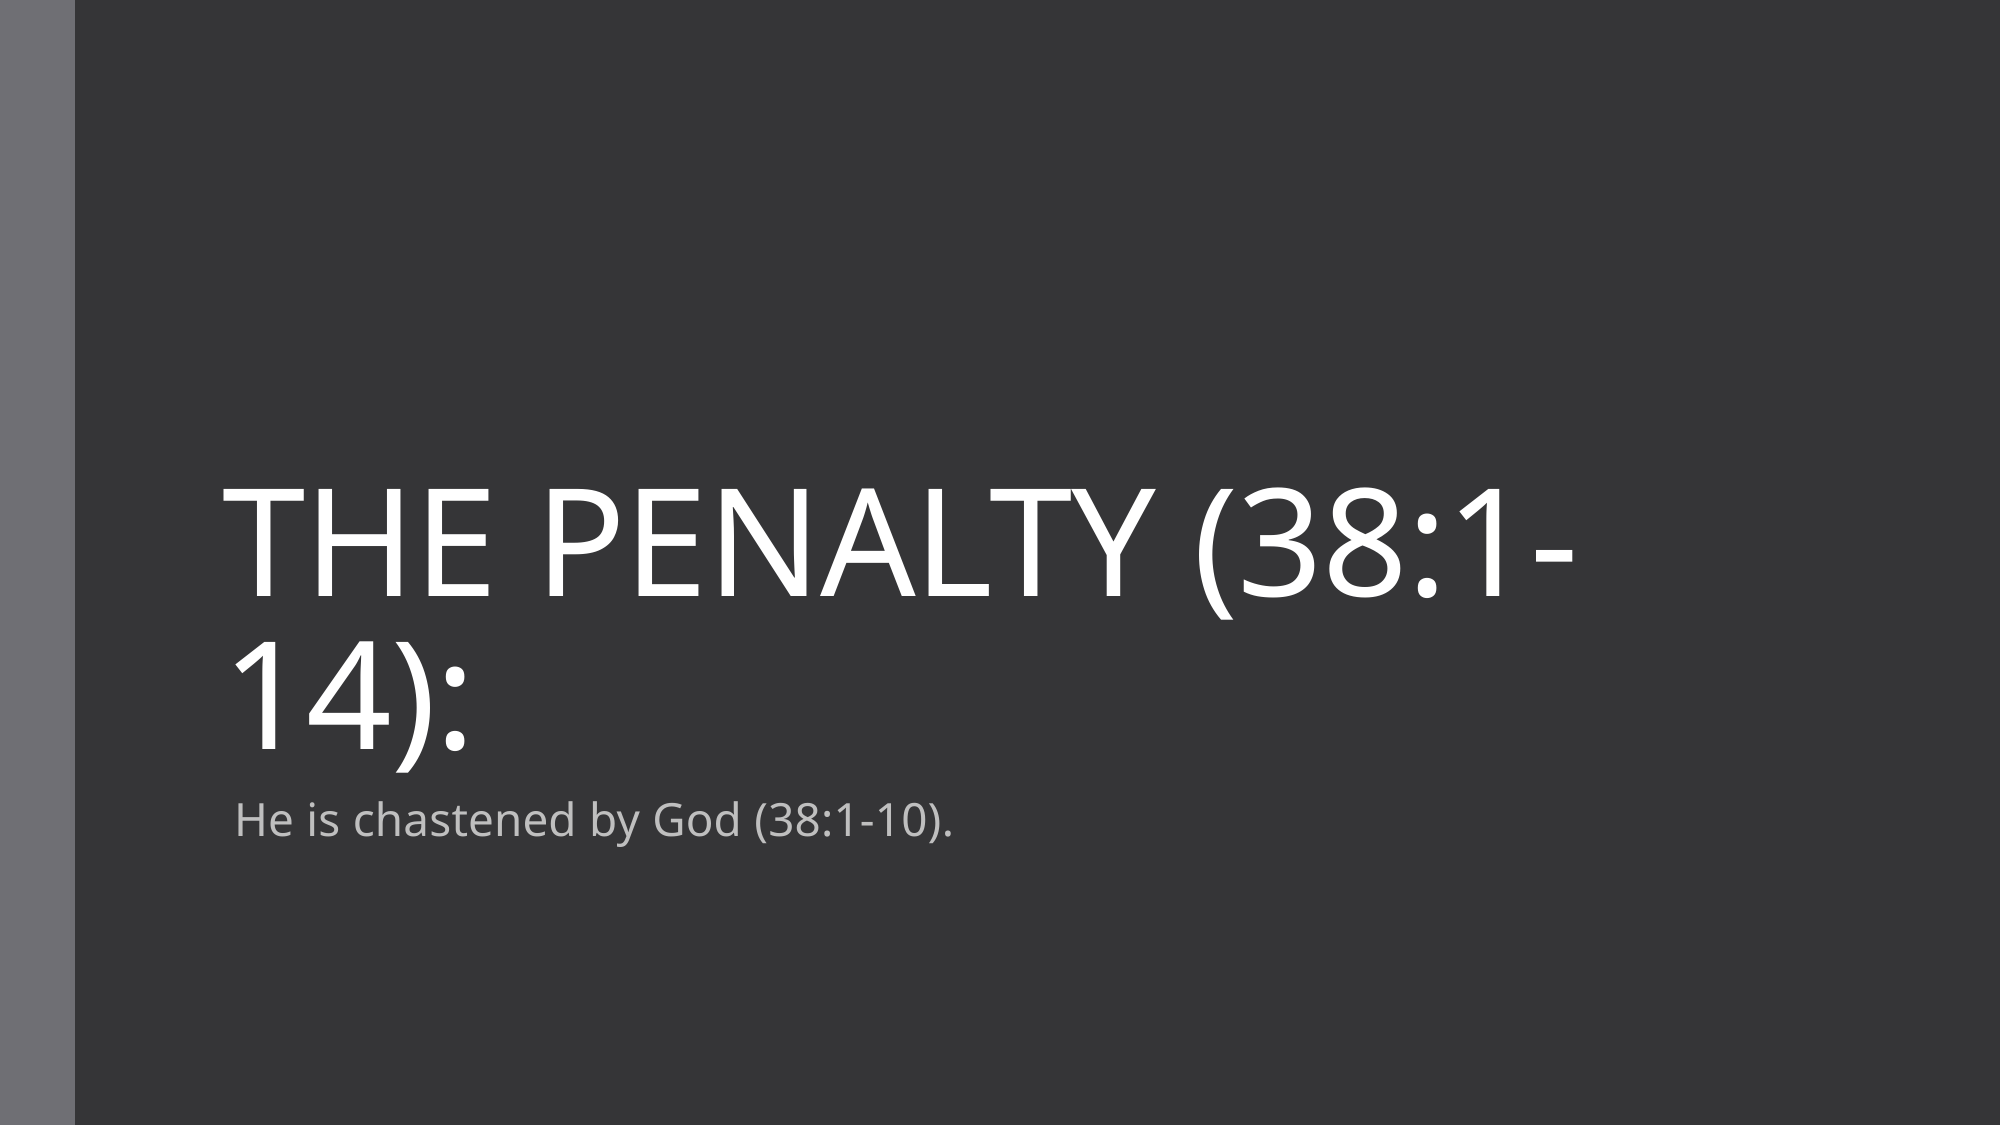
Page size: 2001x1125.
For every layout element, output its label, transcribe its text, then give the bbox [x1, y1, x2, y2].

title THE PENALTY (38:1-14): [206, 124, 1752, 787]
subtitle He is chastened by God (38:1-10). [206, 787, 1752, 1066]
